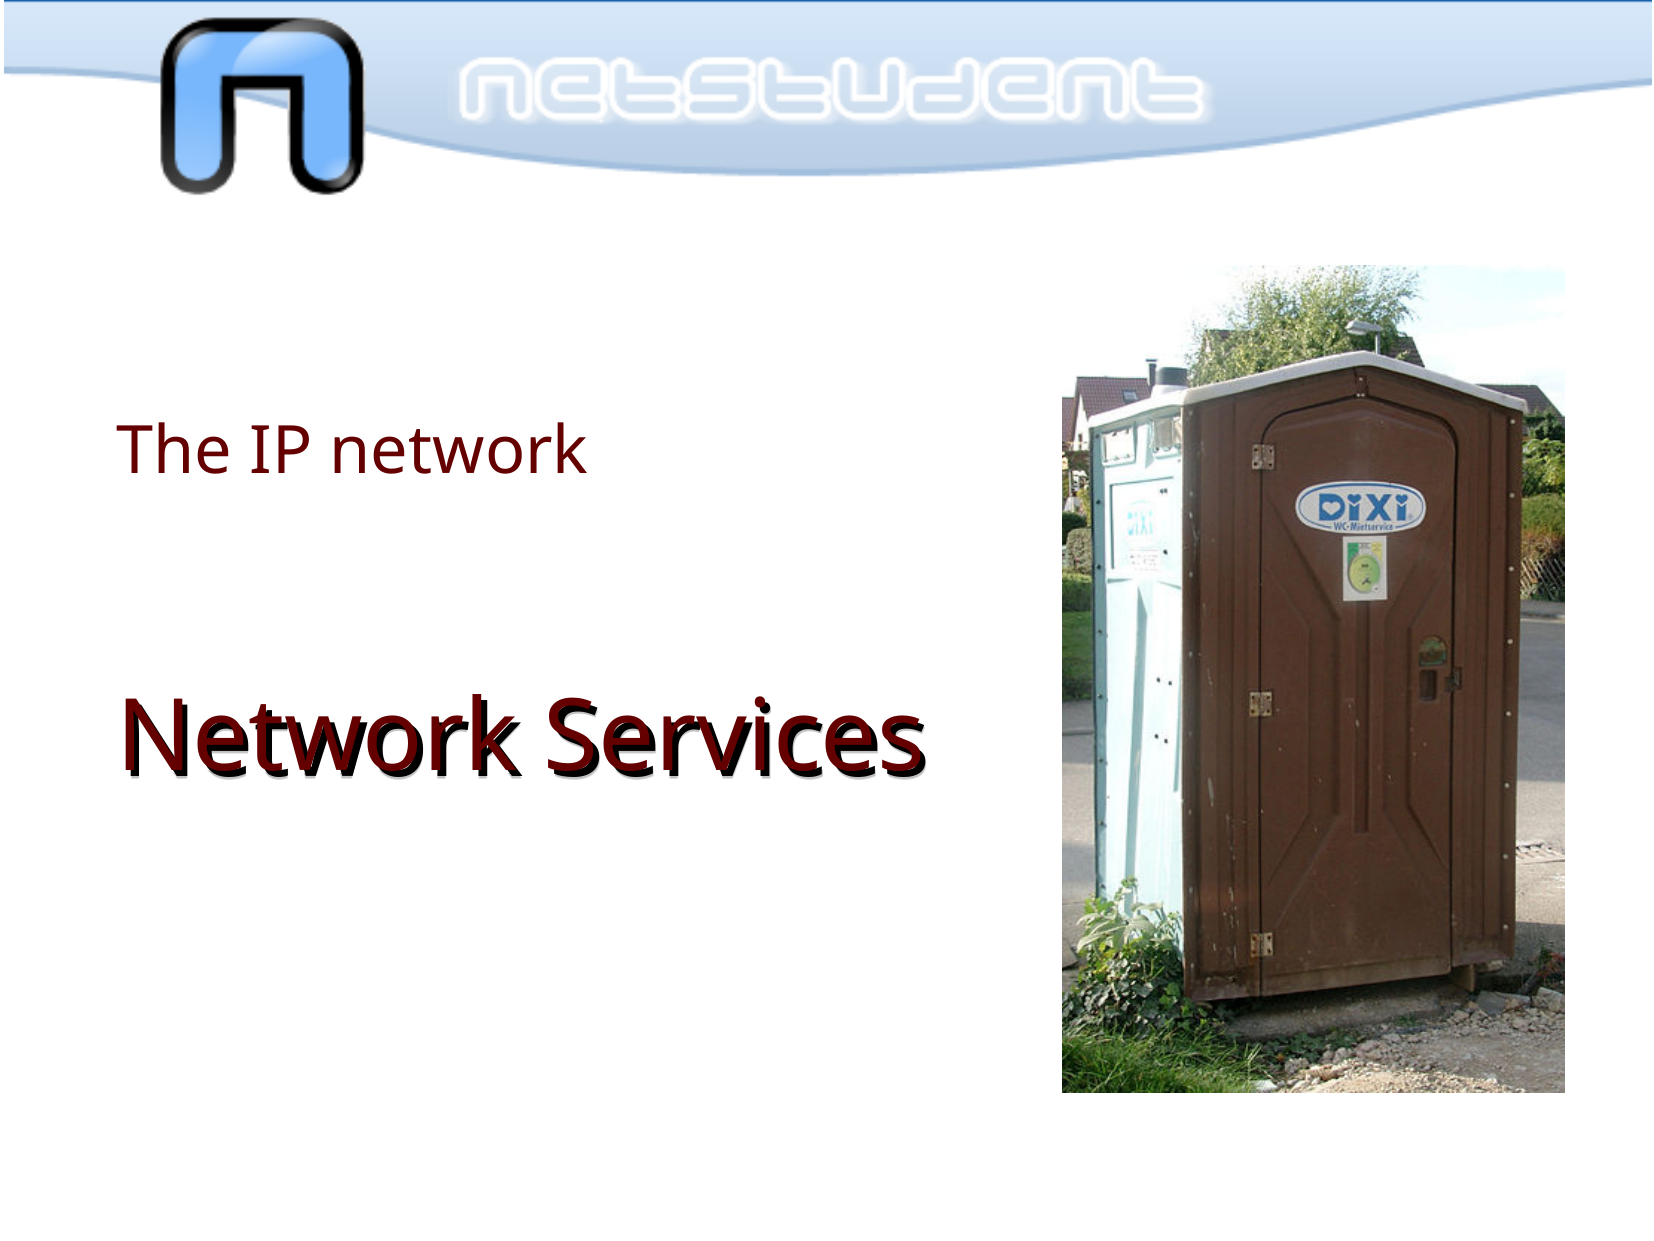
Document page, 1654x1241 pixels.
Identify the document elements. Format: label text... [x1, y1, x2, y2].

picture [0, 0, 1654, 1241]
title The IP network Network Services [110, 430, 1211, 851]
